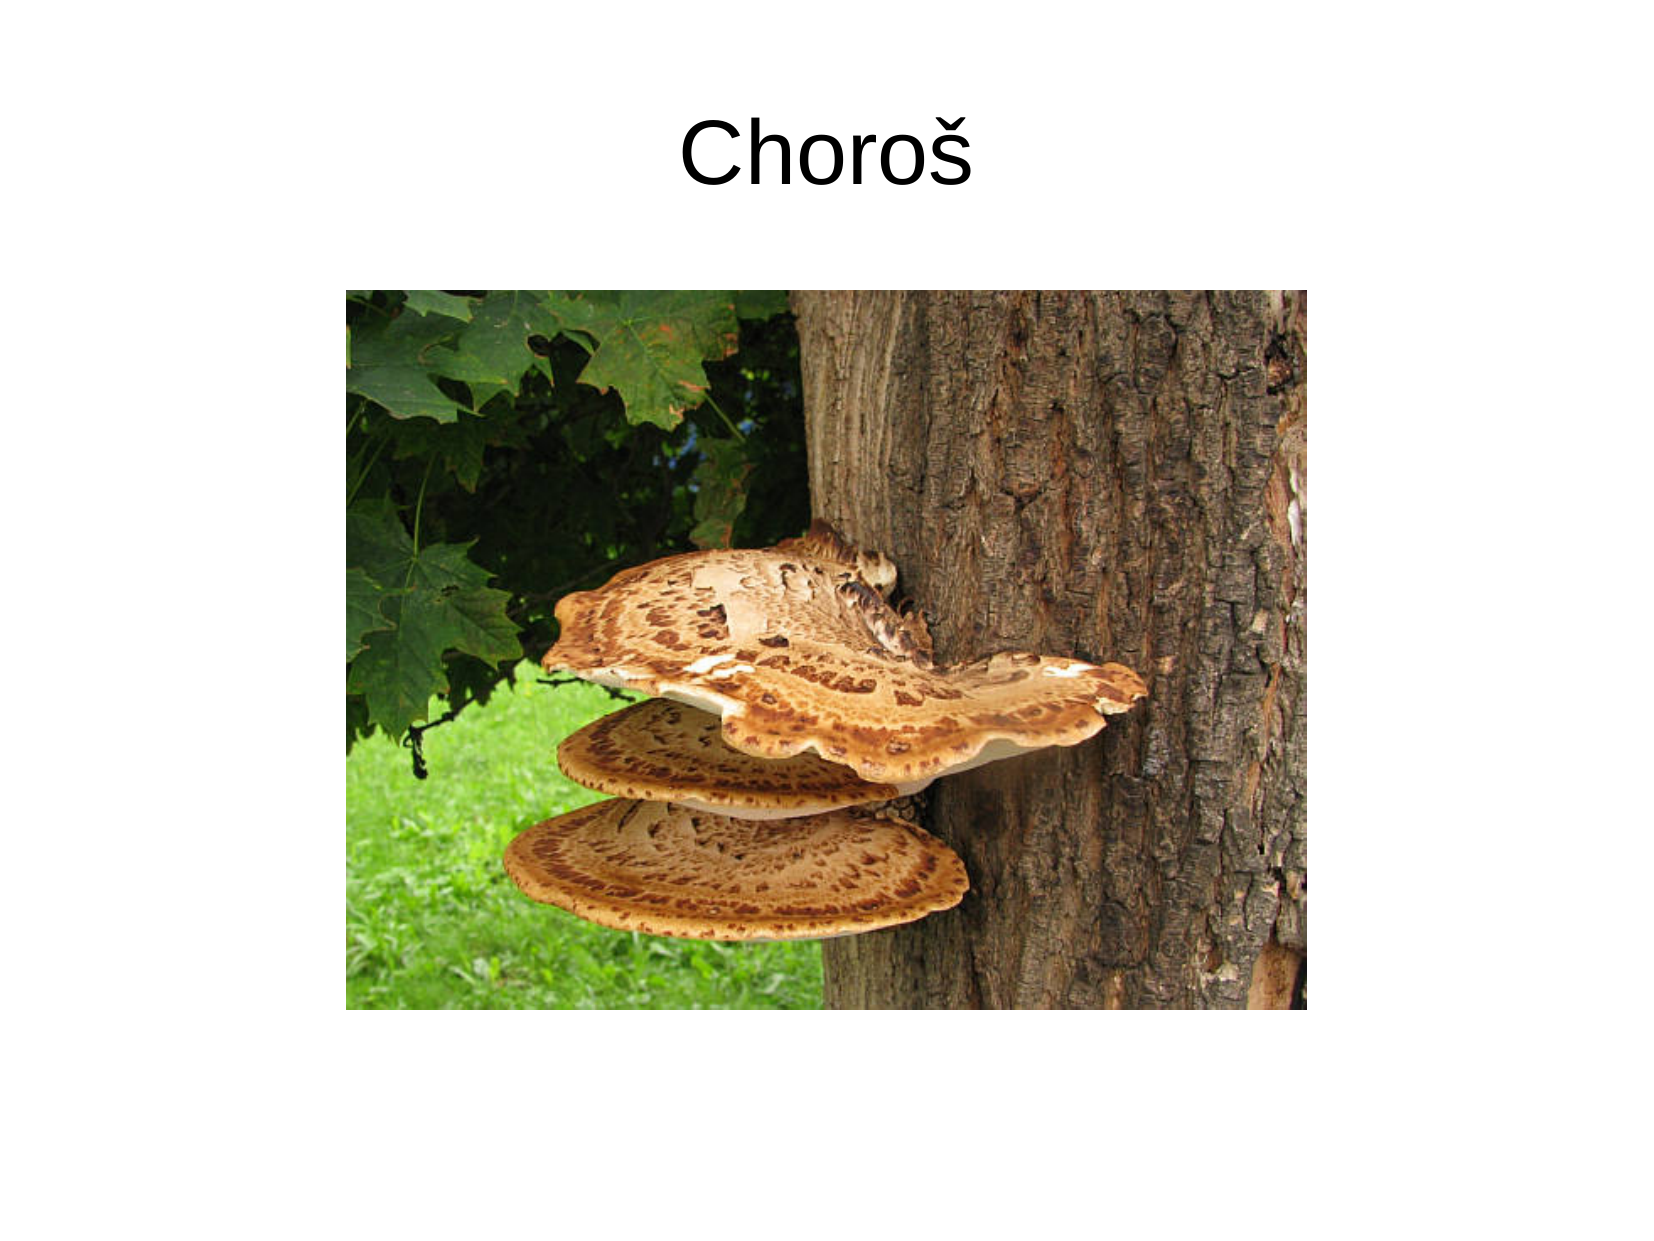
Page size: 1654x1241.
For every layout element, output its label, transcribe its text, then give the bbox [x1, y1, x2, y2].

picture [346, 290, 1307, 1010]
title Choroš [82, 49, 1571, 257]
